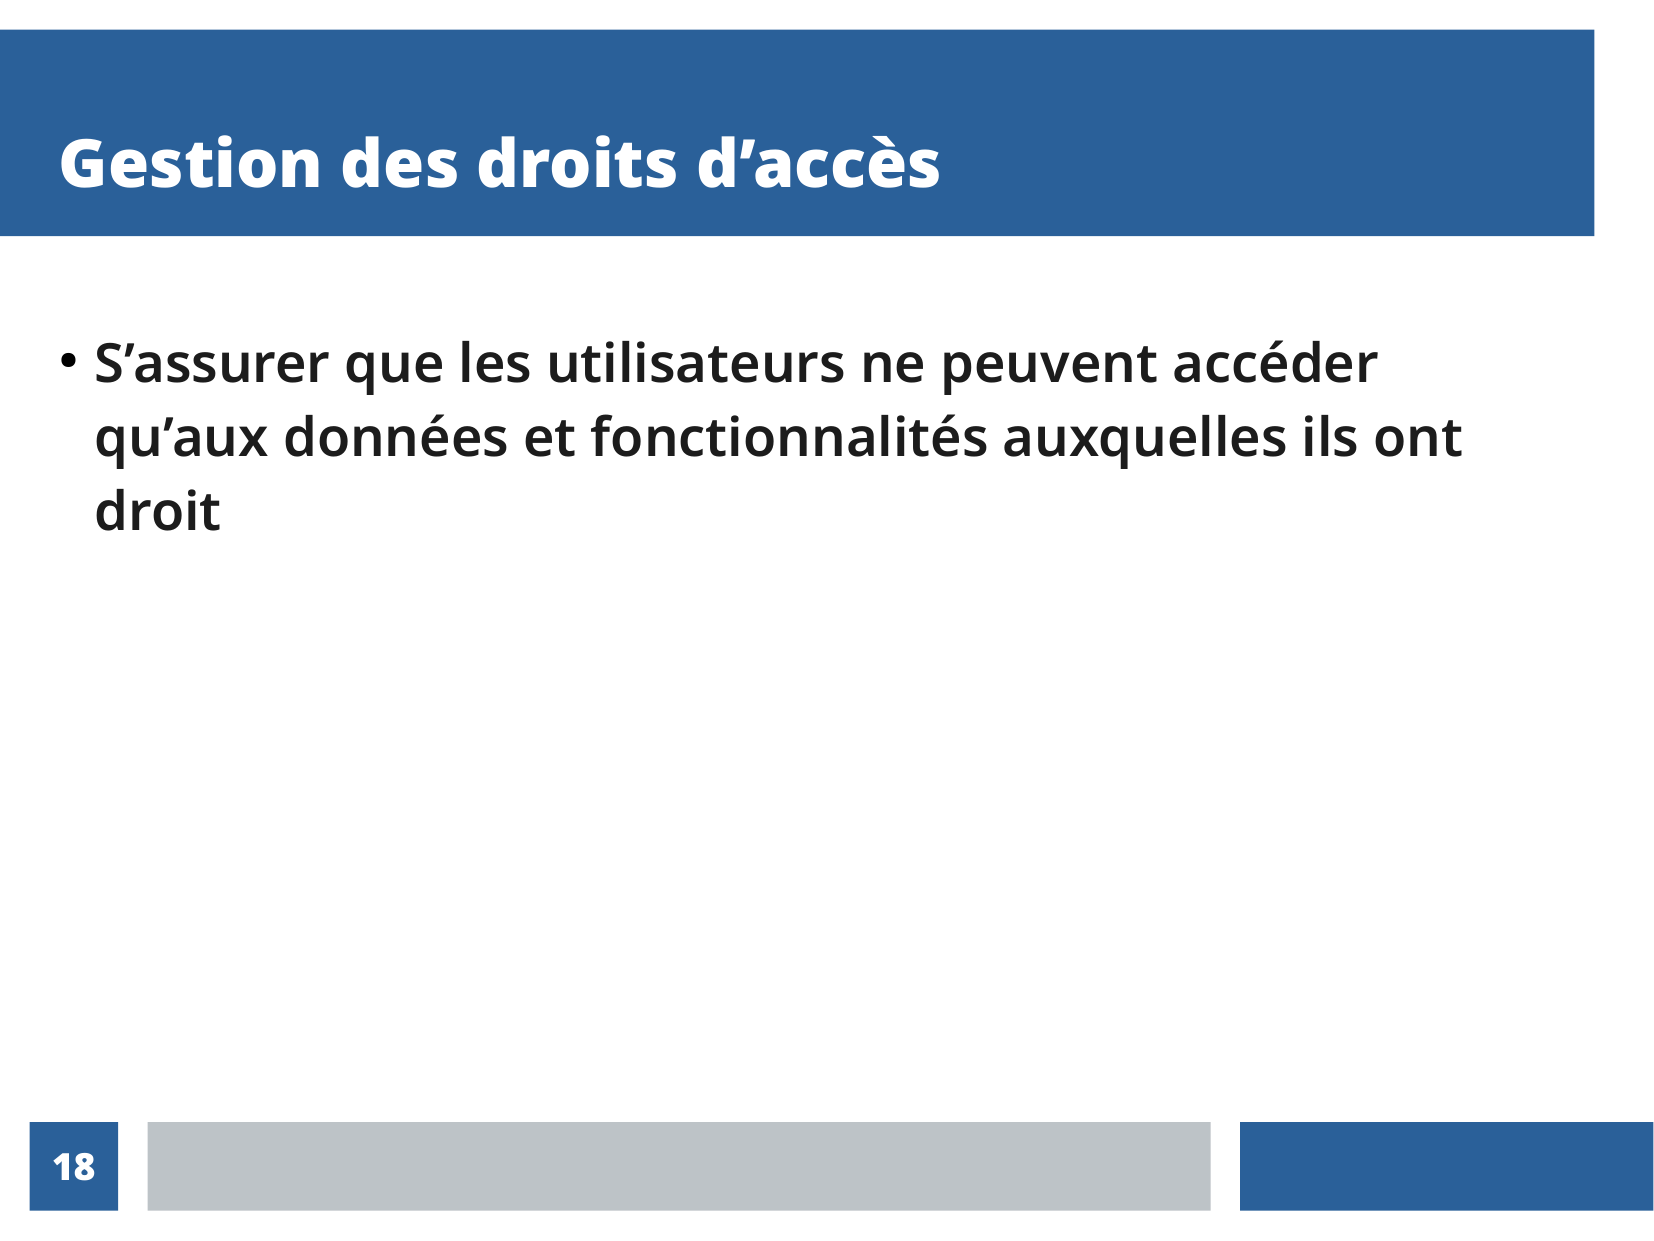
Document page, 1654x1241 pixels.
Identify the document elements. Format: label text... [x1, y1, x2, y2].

list S’assurer que les utilisateurs ne peuvent accéder qu’aux données et fonctionnalités auxquelles ils ont droit [59, 324, 1565, 1093]
title Gestion des droits d’accès [59, 59, 1595, 207]
